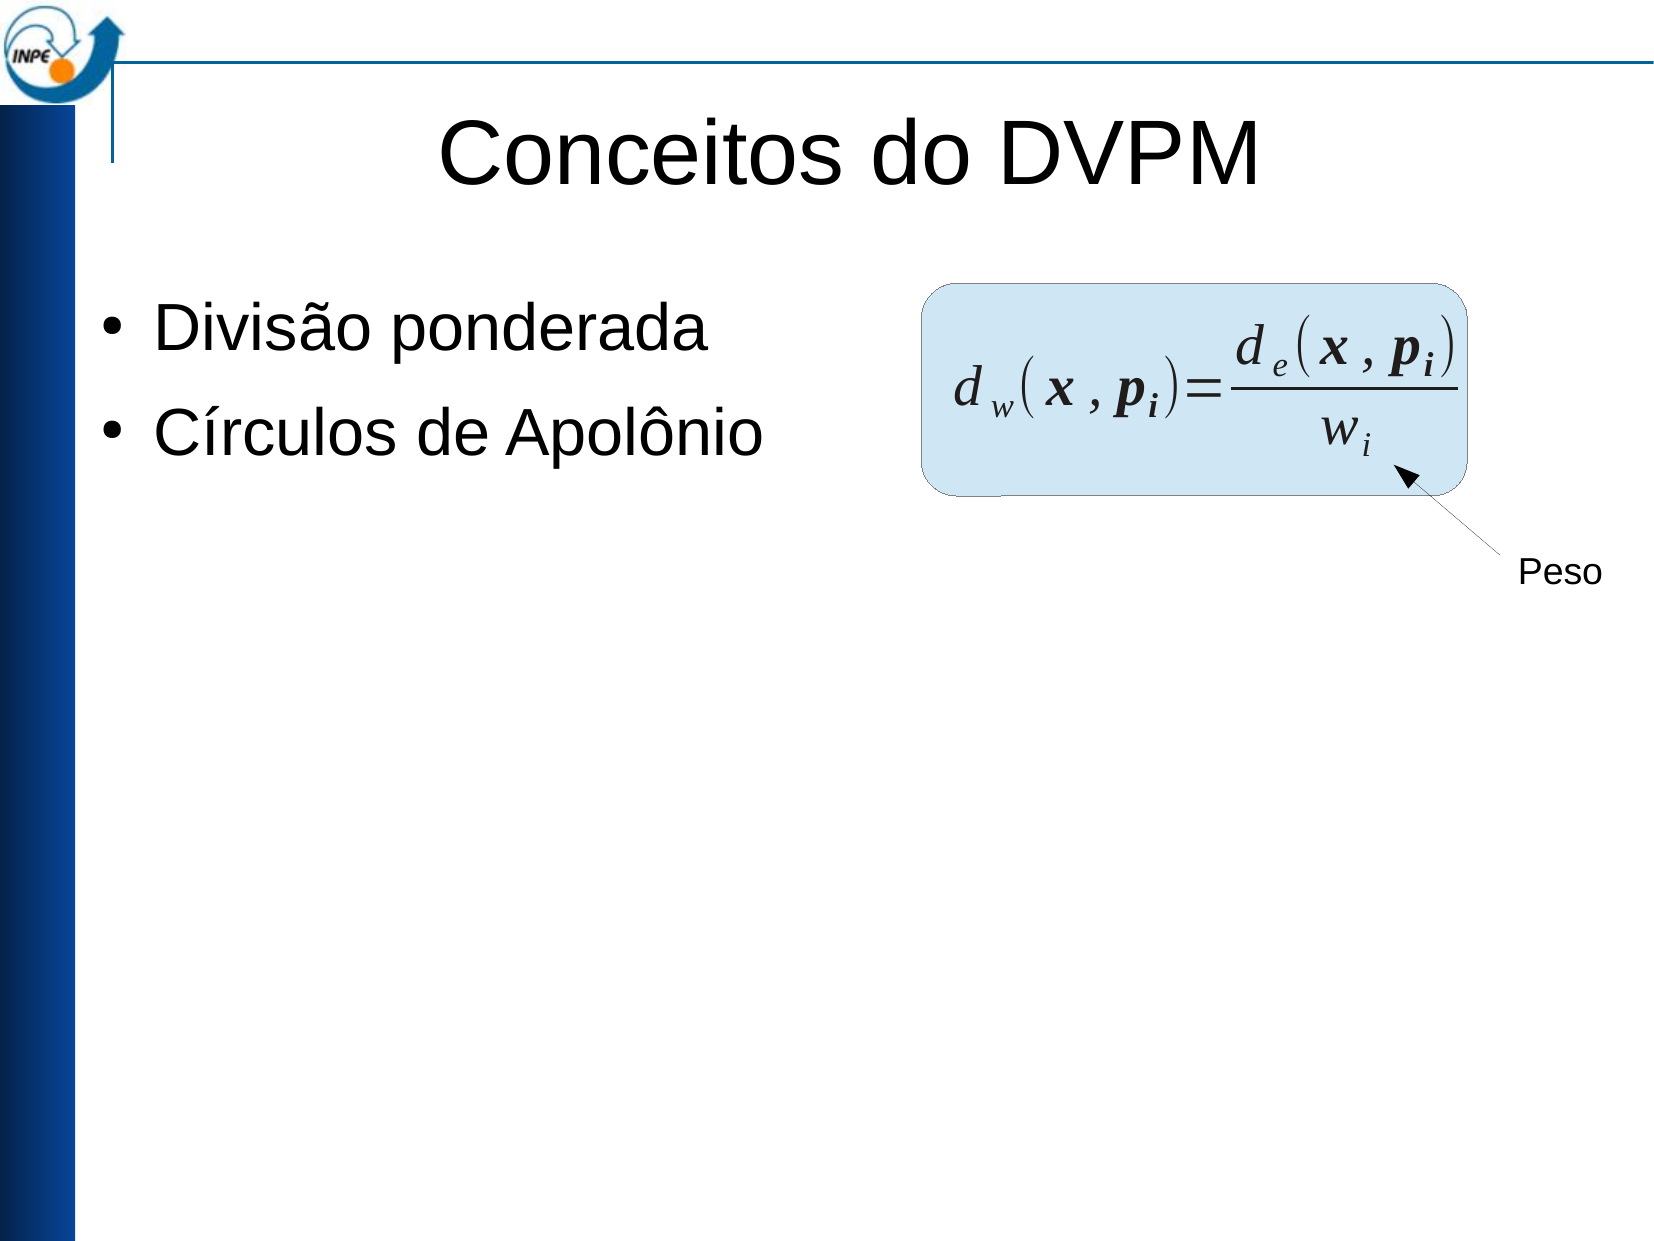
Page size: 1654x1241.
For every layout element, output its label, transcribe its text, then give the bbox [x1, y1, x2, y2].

text_box [1397, 465, 1467, 496]
chart [945, 310, 1468, 465]
title Conceitos do DVPM [82, 49, 1619, 257]
picture [0, 0, 126, 105]
list Divisão ponderada Círculos de Apolônio [82, 290, 1619, 1010]
text_box [921, 283, 1467, 497]
text_box Peso [1503, 543, 1619, 601]
